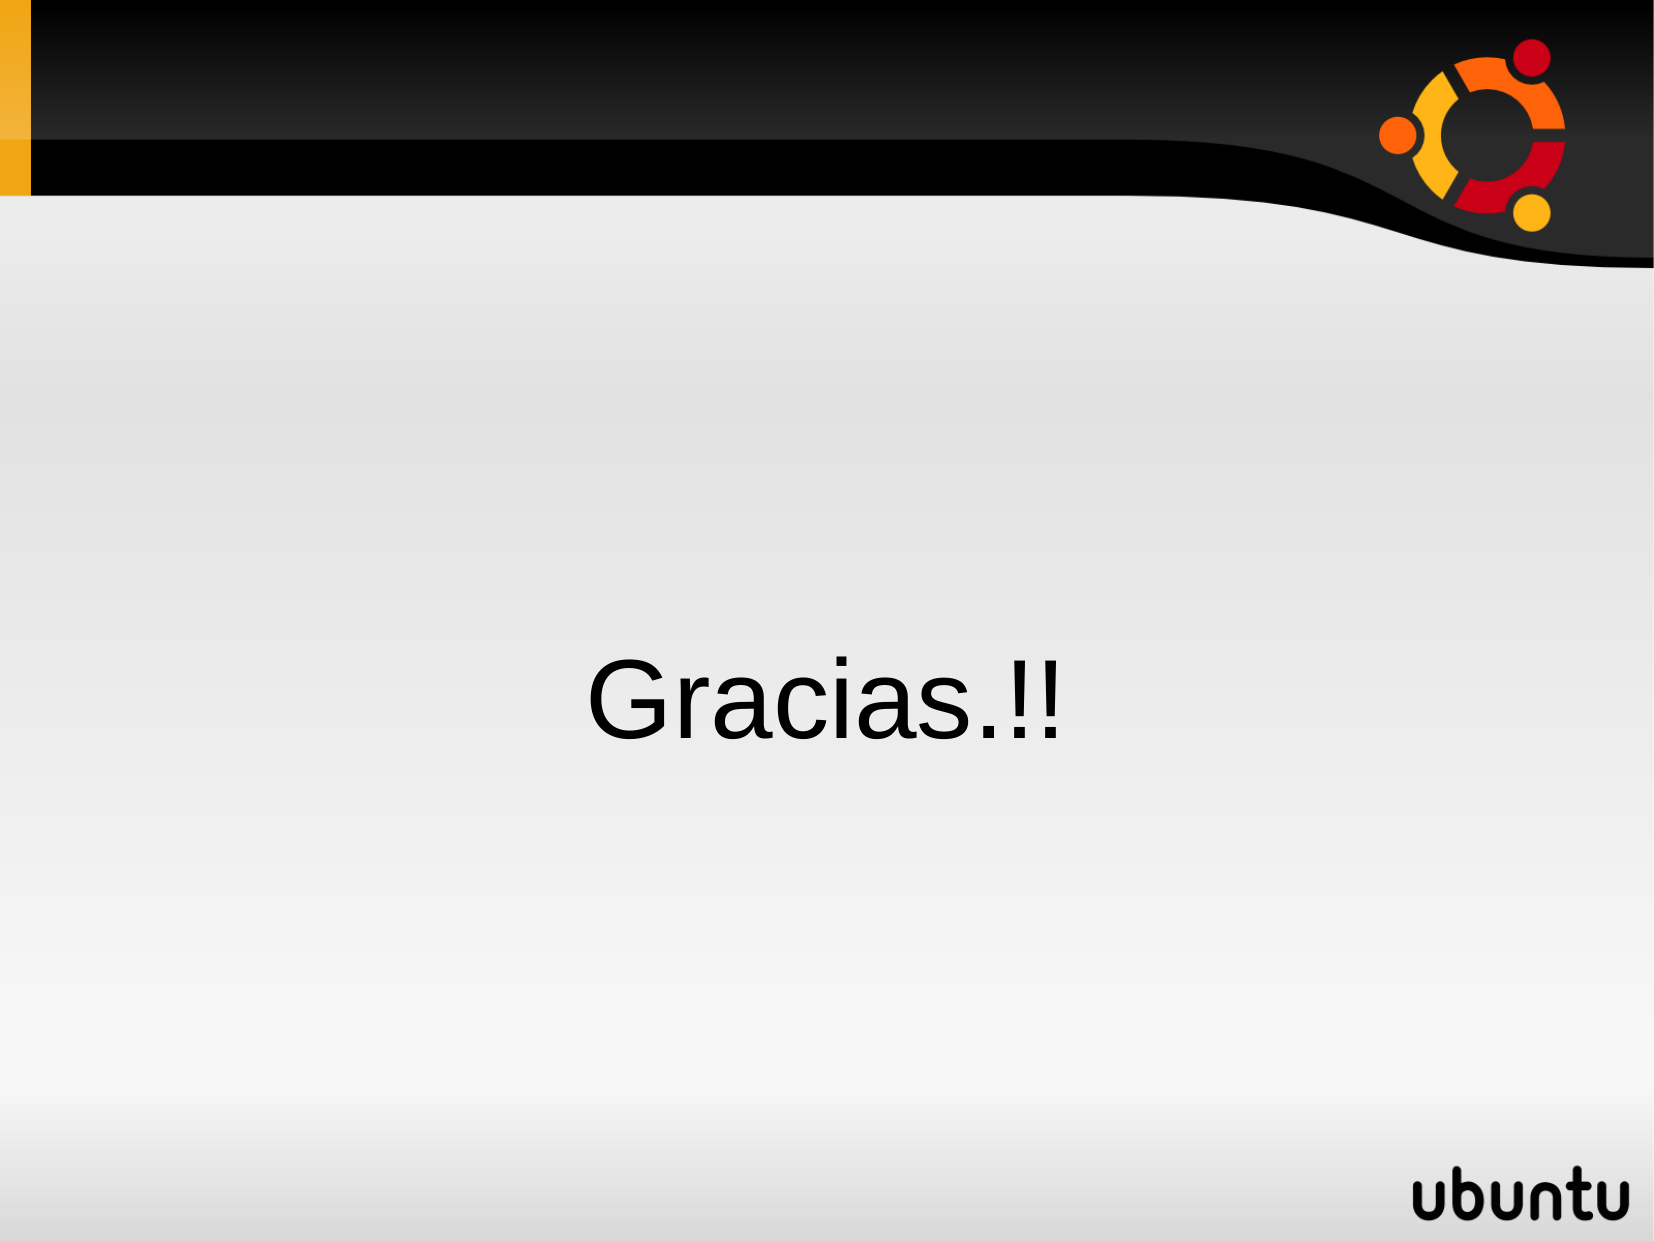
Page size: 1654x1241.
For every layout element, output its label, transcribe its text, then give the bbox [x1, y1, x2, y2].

picture [0, 0, 1654, 1241]
subtitle Gracias.!! [82, 297, 1571, 1102]
